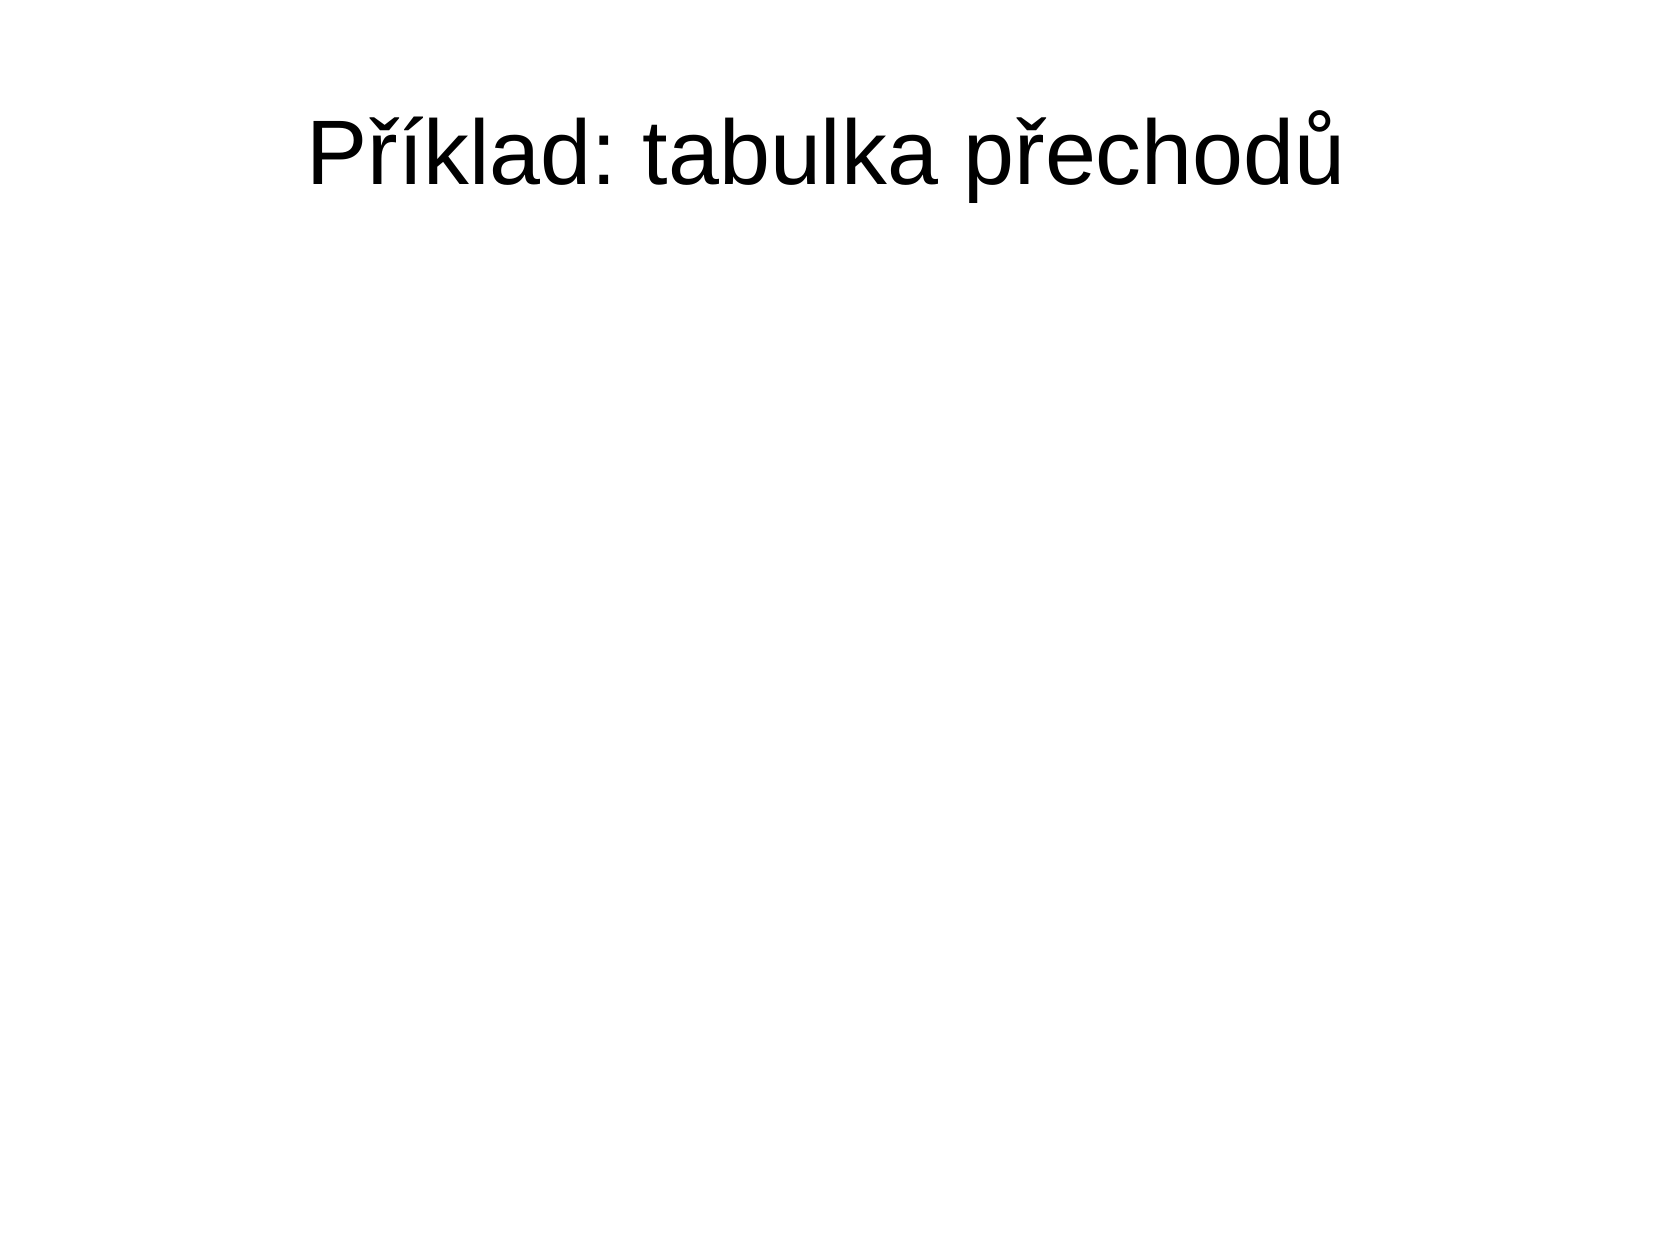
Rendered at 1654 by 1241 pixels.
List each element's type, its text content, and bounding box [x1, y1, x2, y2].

title Příklad: tabulka přechodů [82, 56, 1571, 250]
